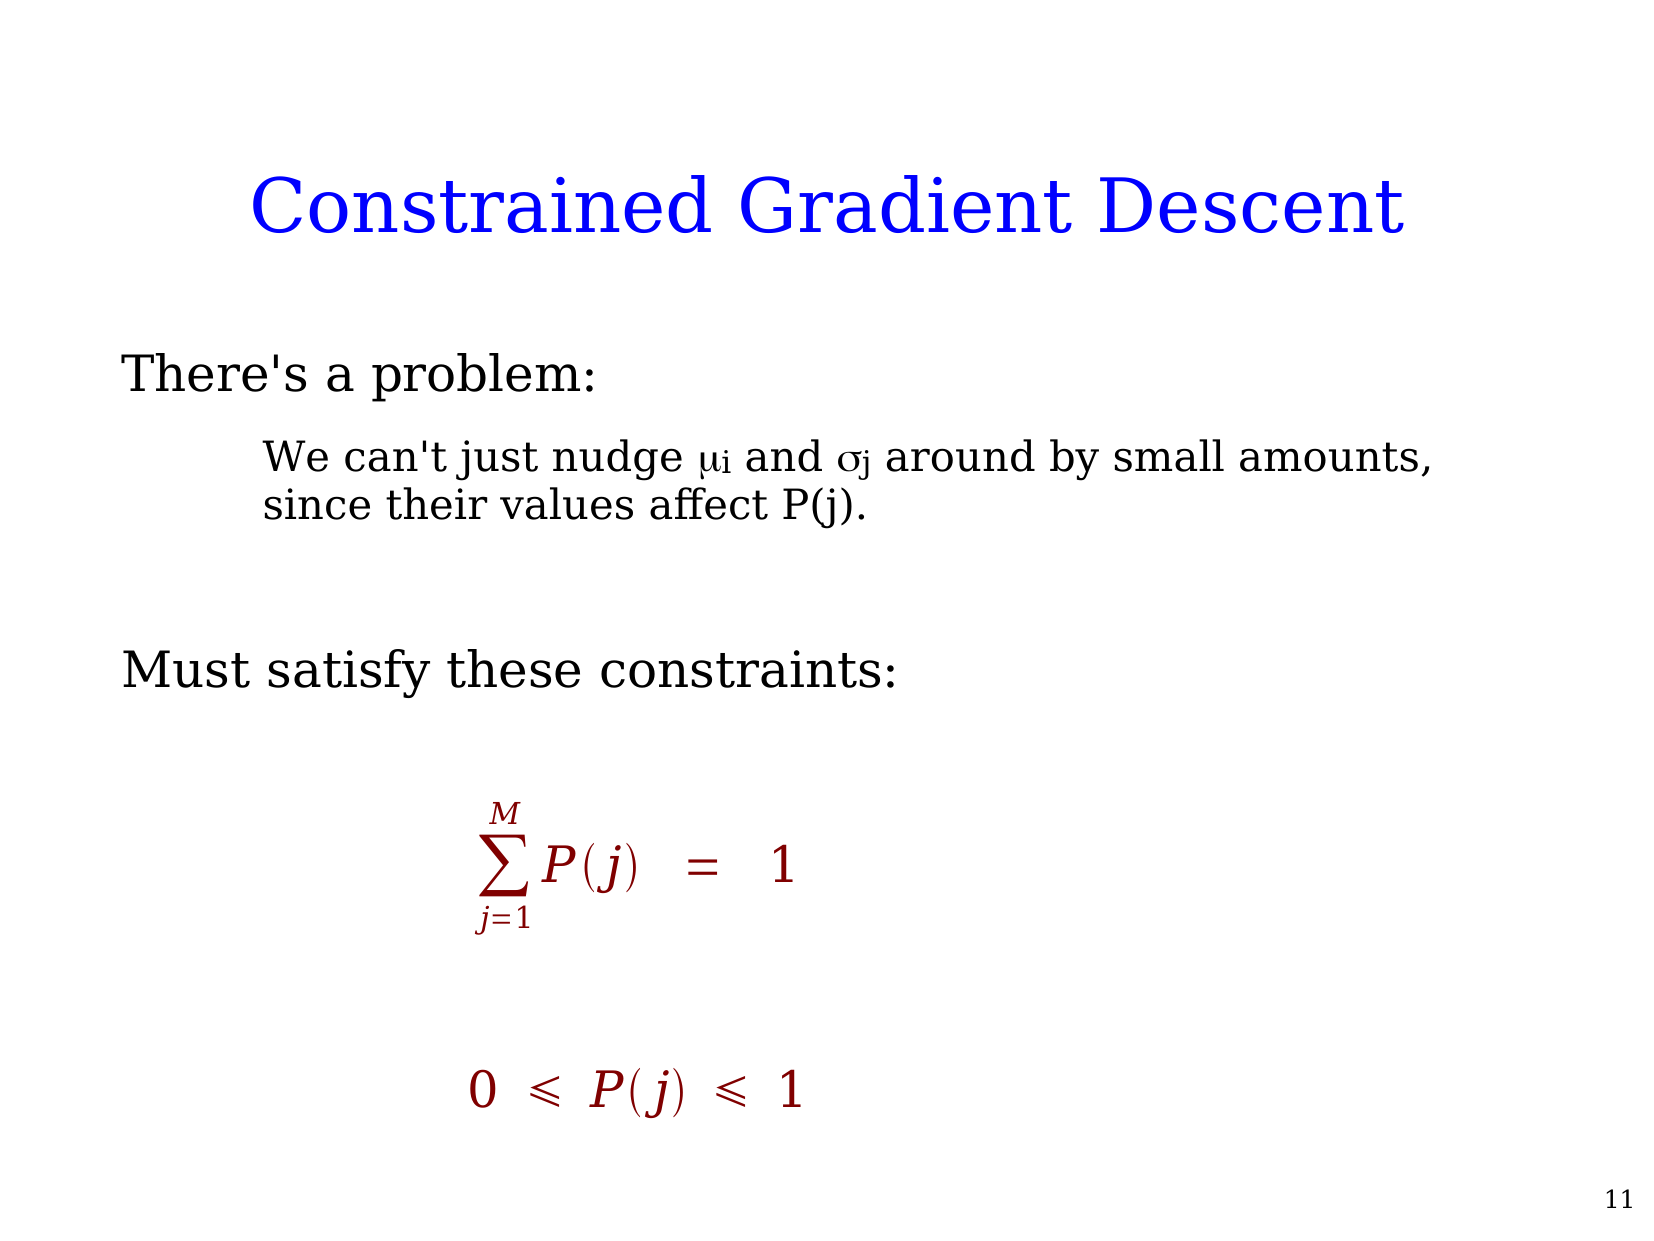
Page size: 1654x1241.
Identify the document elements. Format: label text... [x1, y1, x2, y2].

list There's a problem: We can't just nudge mi and sj around by small amounts, since their values affect P(j). Must satisfy these constraints: [121, 344, 1534, 1127]
chart [461, 796, 814, 1120]
title Constrained Gradient Descent [121, 102, 1534, 311]
